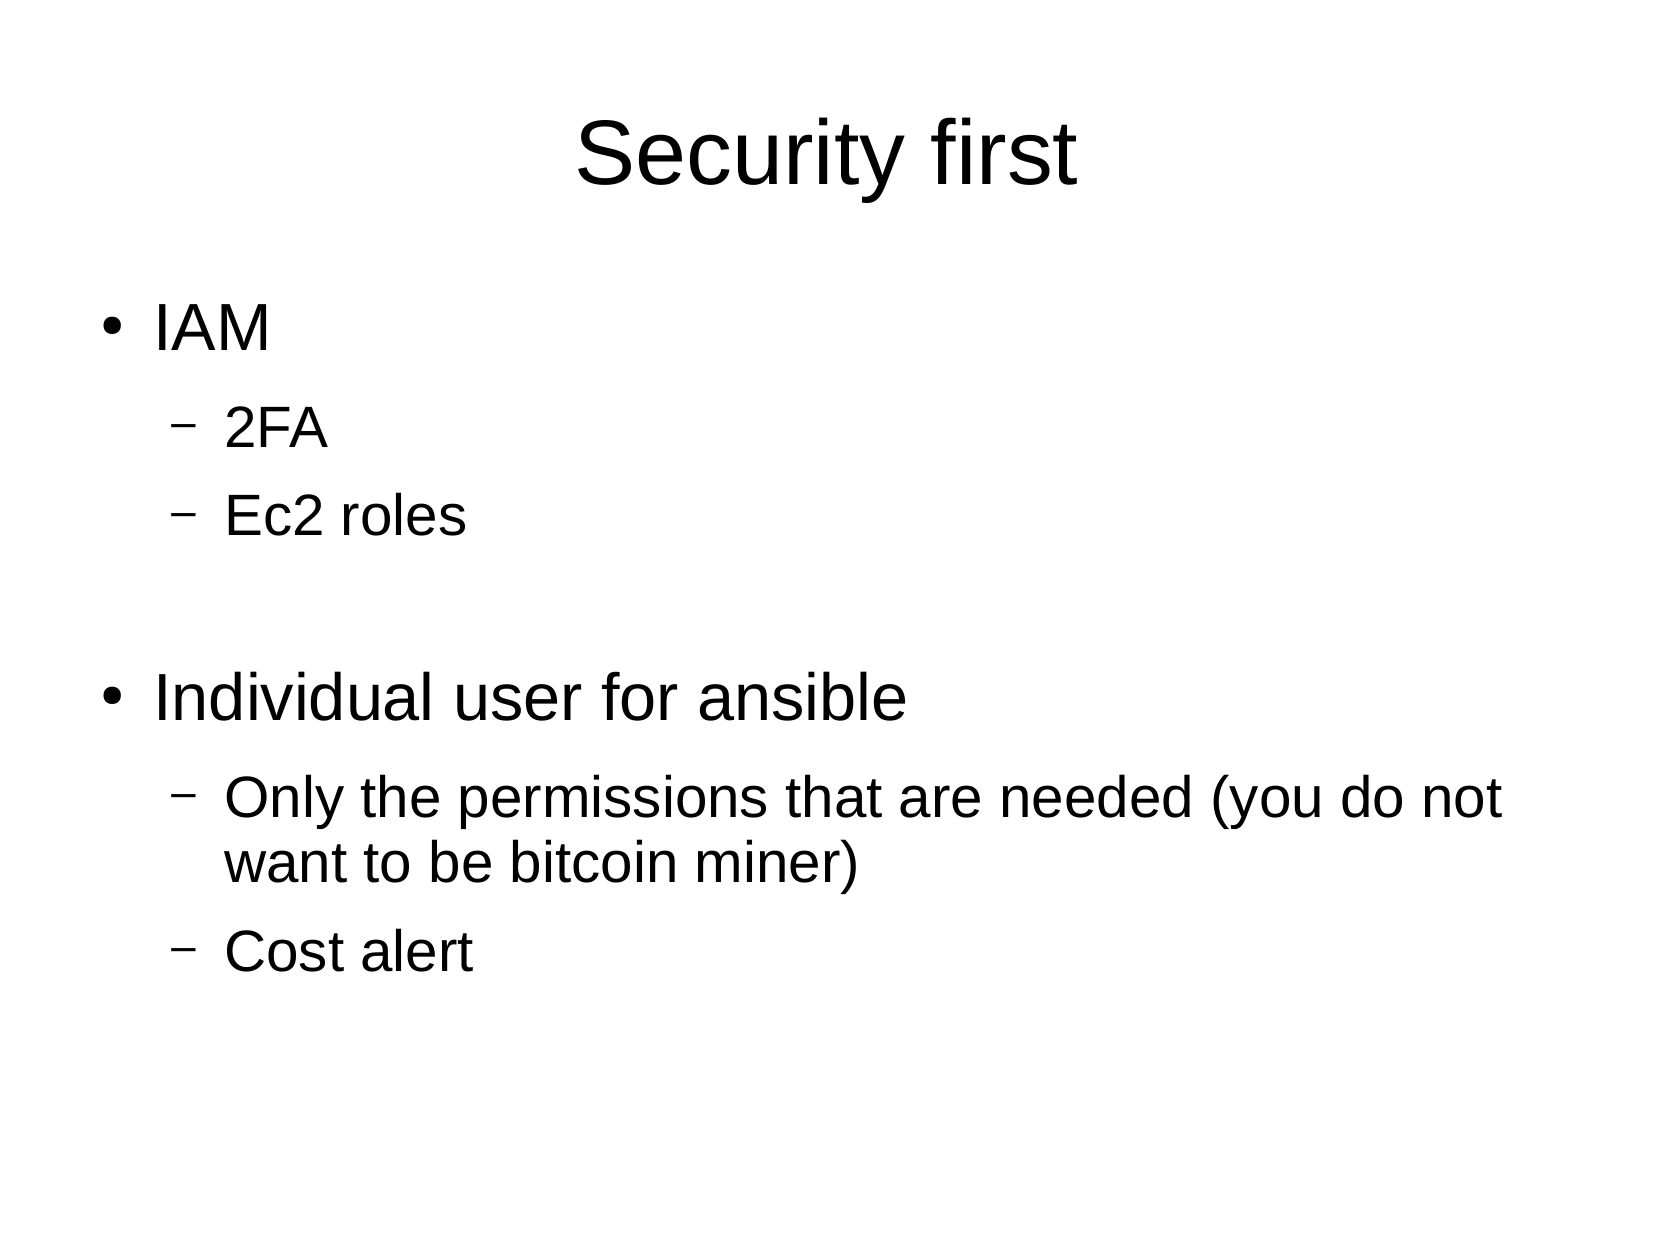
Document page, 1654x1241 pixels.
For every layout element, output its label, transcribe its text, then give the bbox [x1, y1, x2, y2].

list IAM 2FA Ec2 roles Individual user for ansible Only the permissions that are needed (you do not want to be bitcoin miner) Cost alert [82, 290, 1571, 1010]
title Security first [82, 49, 1571, 257]
